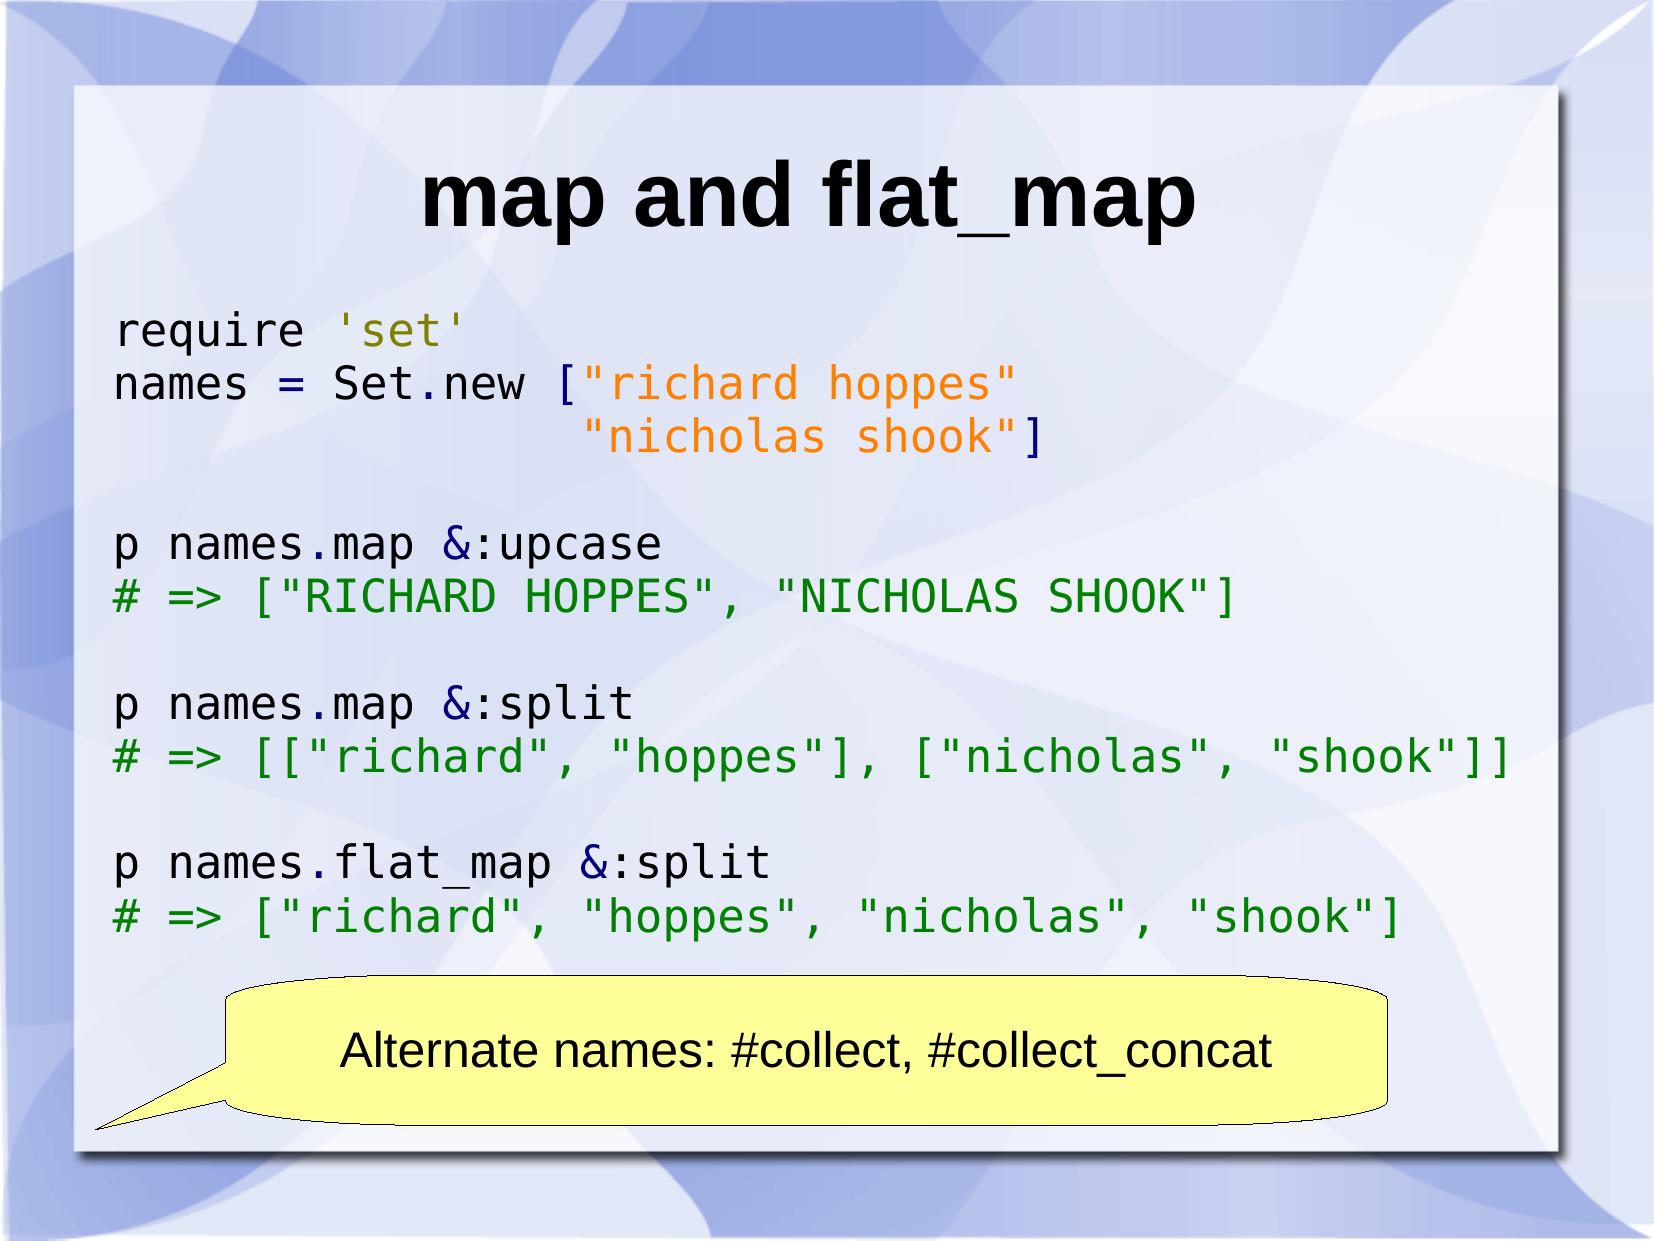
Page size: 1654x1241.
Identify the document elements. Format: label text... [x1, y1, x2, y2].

picture [0, 0, 1654, 1241]
text_box require 'set' names = Set.new ["richard hoppes" "nicholas shook"] p names.map &:upcase # => ["RICHARD HOPPES", "NICHOLAS SHOOK"] p names.map &:split # => [["richard", "hoppes"], ["nicholas", "shook"]] p names.flat_map &:split # => ["richard", "hoppes", "nicholas", "shook"] [112, 303, 1538, 944]
text_box Alternate names: #collect, #collect_concat [95, 975, 1388, 1130]
title map and flat_map [82, 90, 1536, 298]
